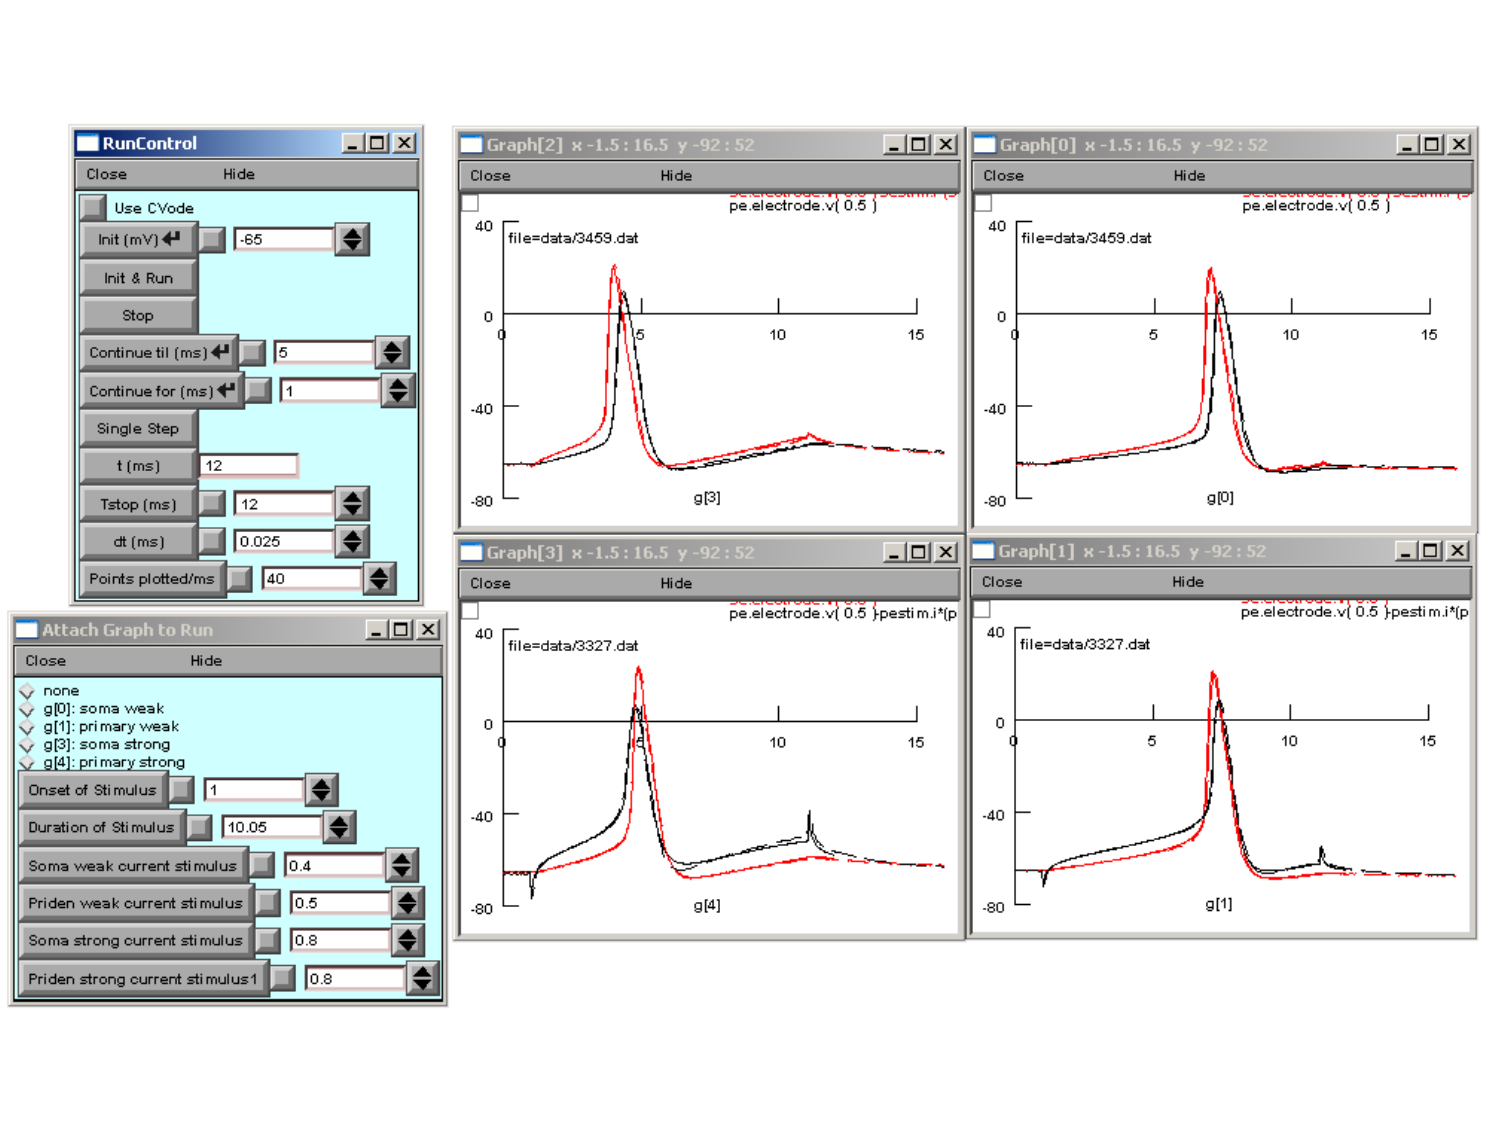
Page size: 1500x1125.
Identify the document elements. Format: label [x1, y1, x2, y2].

picture [0, 96, 1500, 1029]
